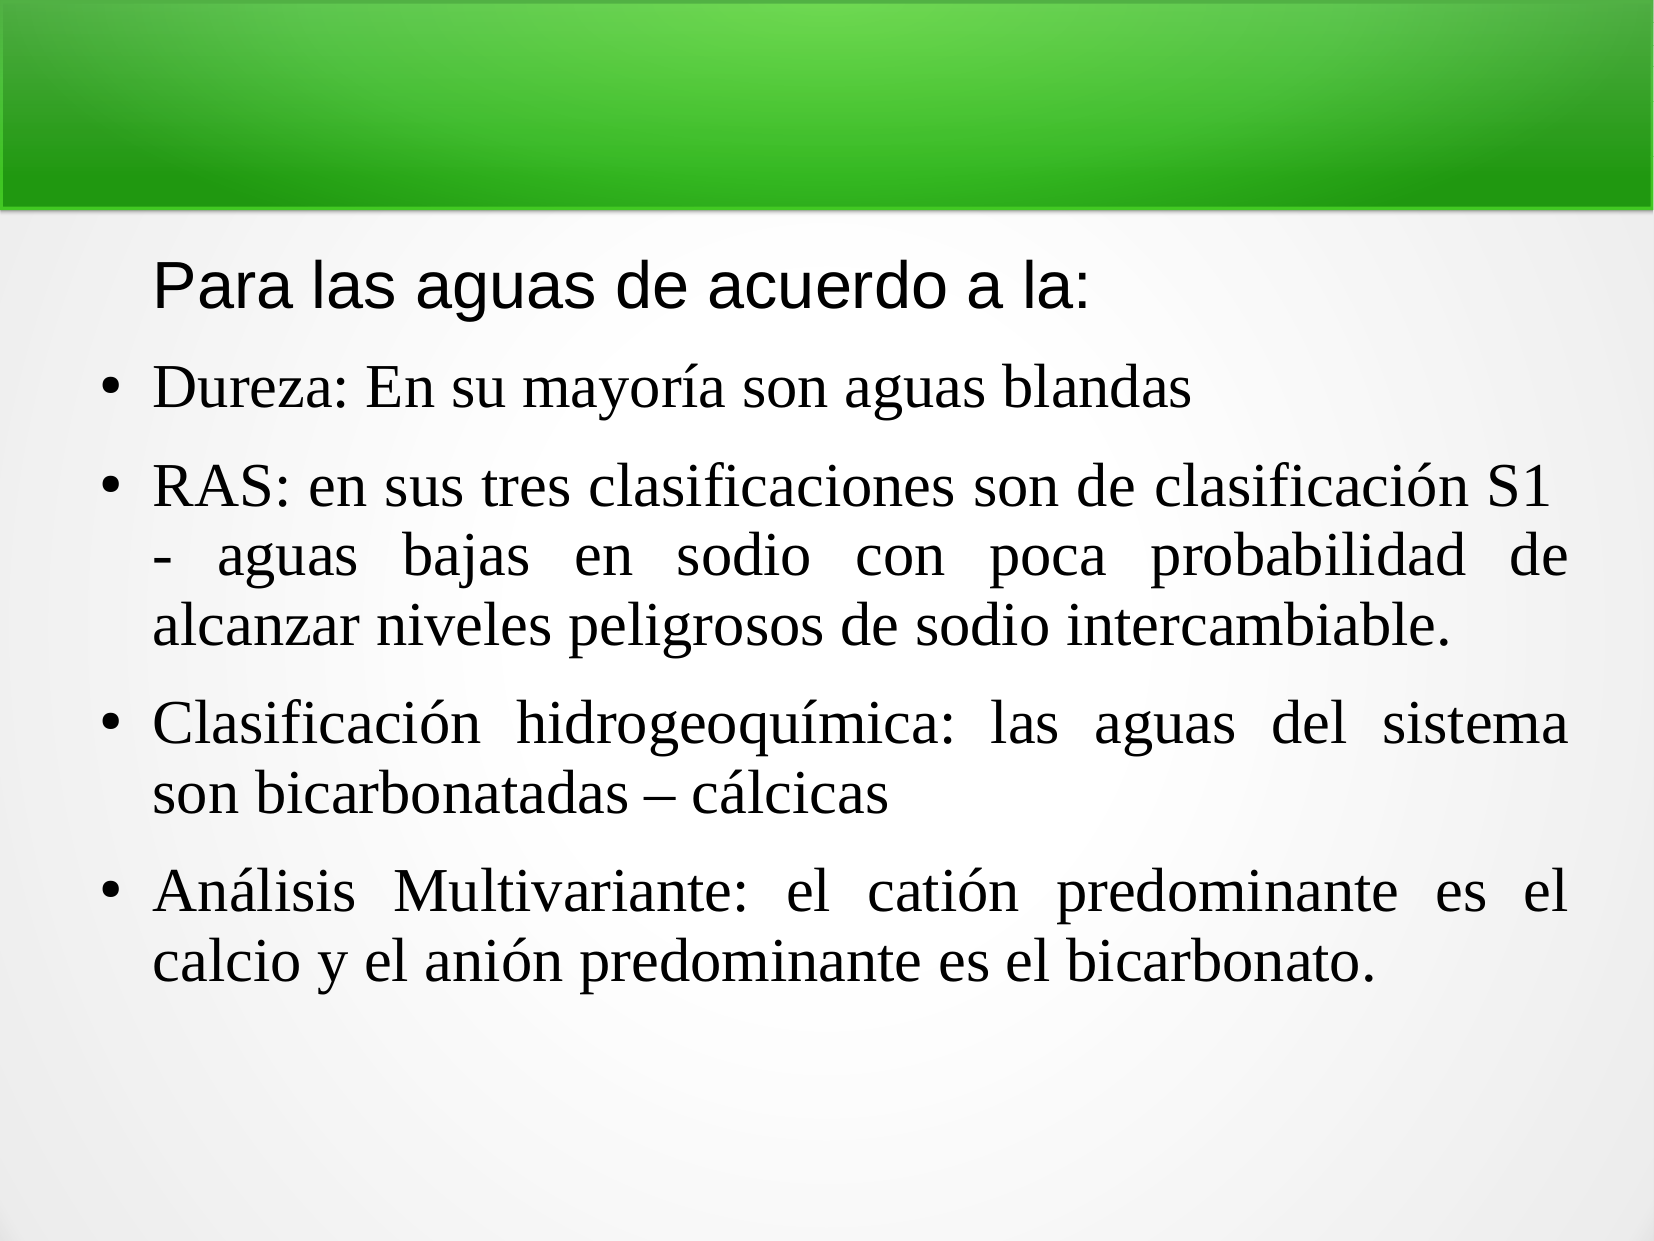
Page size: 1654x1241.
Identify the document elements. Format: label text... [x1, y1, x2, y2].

title [82, 47, 1571, 189]
list Para las aguas de acuerdo a la: Dureza: En su mayoría son aguas blandas RAS: en sus tres clasificaciones son de clasificación S1 - aguas bajas en sodio con poca probabilidad de alcanzar niveles peligrosos de sodio intercambiable. Clasificación hidrogeoquímica: las aguas del sistema son bicarbonatadas – cálcicas Análisis Multivariante: el catión predominante es el calcio y el anión predominante es el bicarbonato. [81, 248, 1571, 1158]
